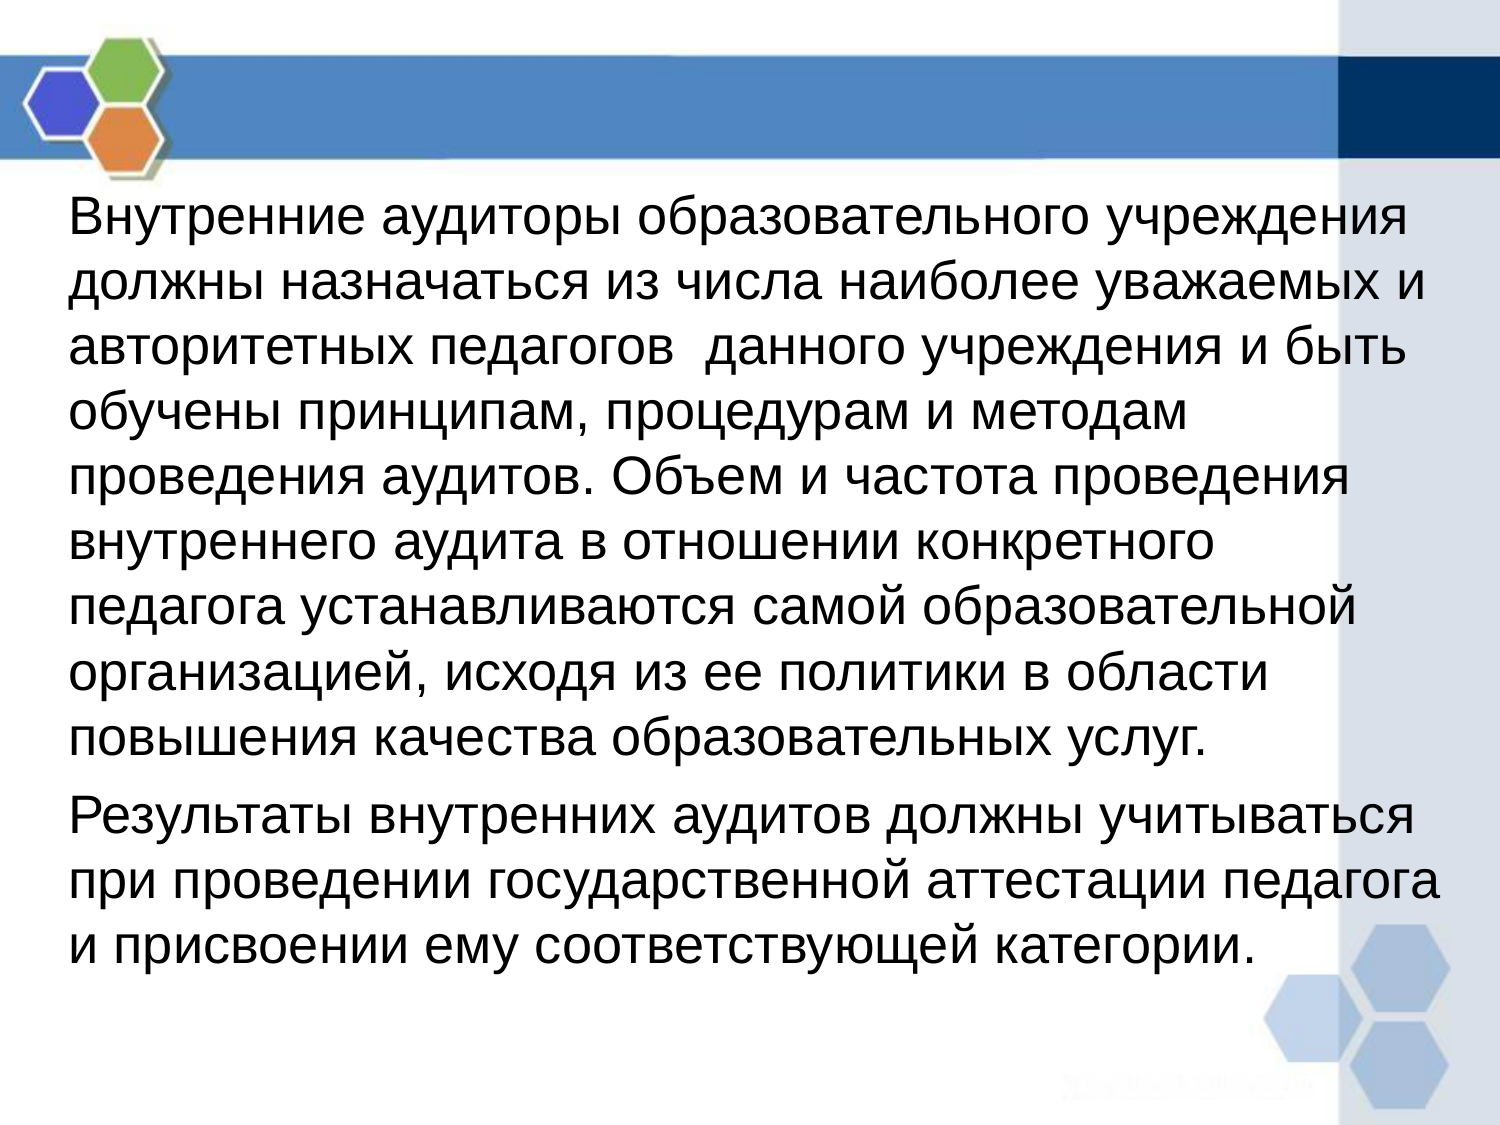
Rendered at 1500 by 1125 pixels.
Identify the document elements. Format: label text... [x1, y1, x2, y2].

picture [0, 0, 1500, 1125]
list Внутренние аудиторы образовательного учреждения должны назначаться из числа наиболее уважаемых и авторитетных педагогов данного учреждения и быть обучены принципам, процедурам и методам проведения аудитов. Объем и частота проведения внутреннего аудита в отношении конкретного педагога устанавливаются самой образовательной организацией, исходя из ее политики в области повышения качества образовательных услуг. Результаты внутренних аудитов должны учитываться при проведении государственной аттестации педагога и присвоении ему соответствующей категории. [53, 172, 1459, 1059]
